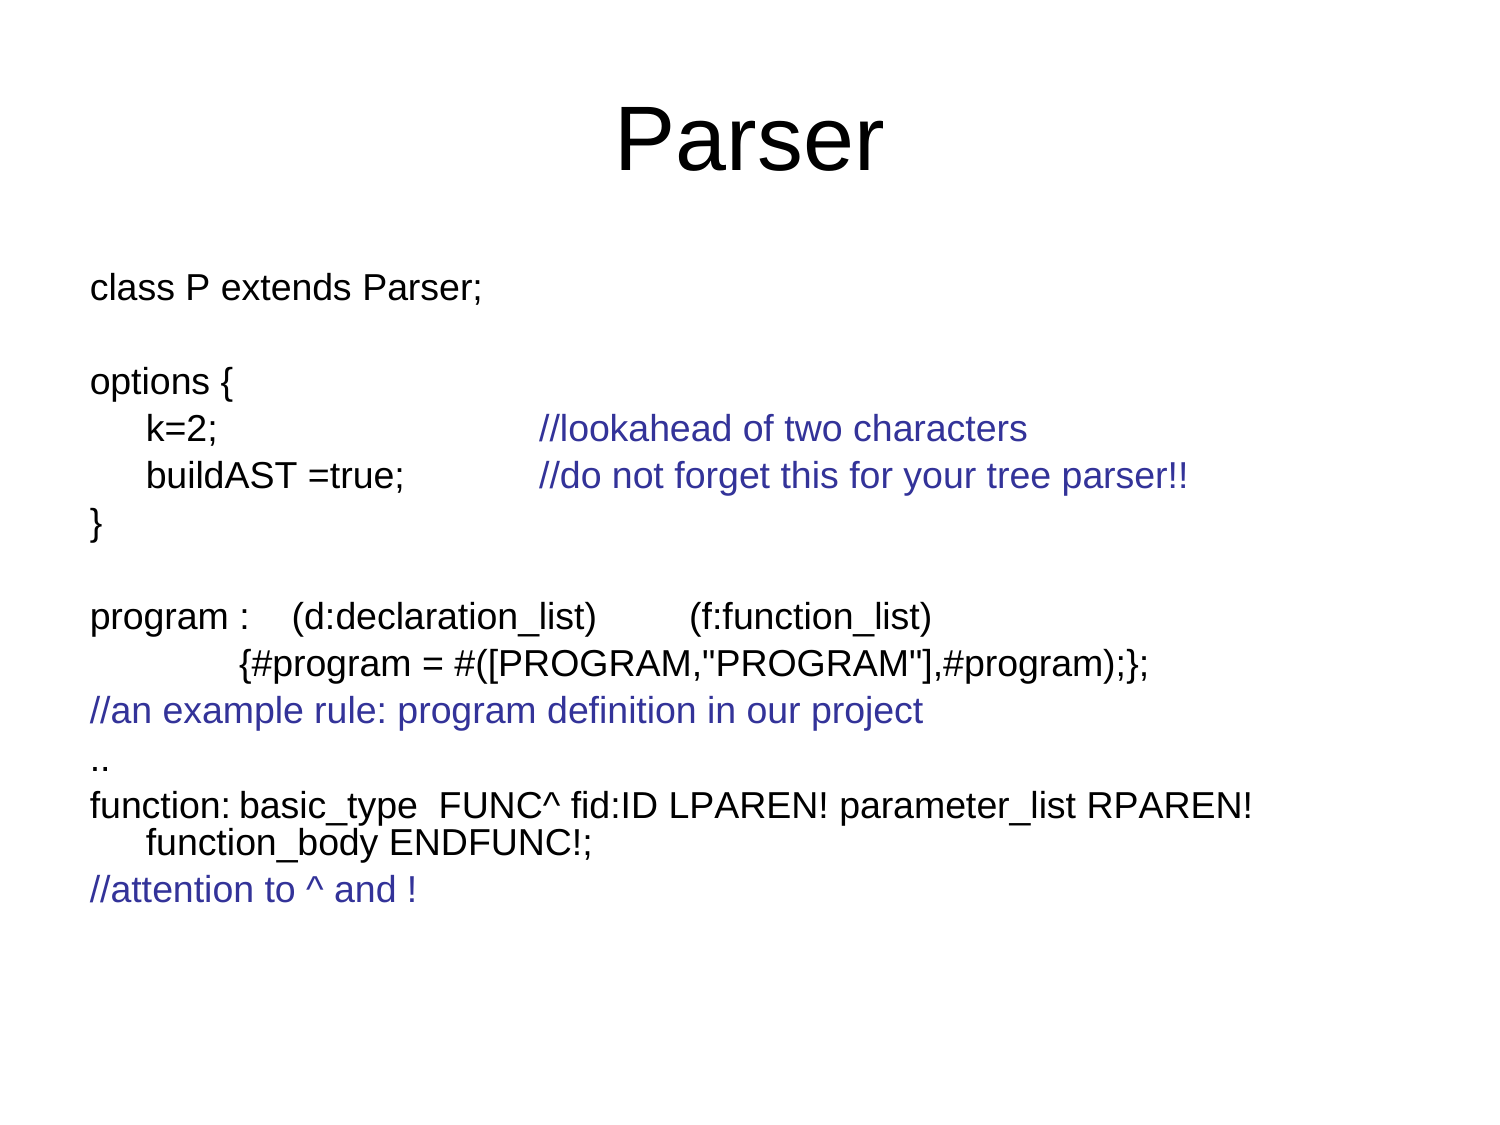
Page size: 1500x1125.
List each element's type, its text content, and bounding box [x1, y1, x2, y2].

title Parser [75, 45, 1426, 233]
list class P extends Parser; options { k=2; //lookahead of two characters buildAST =true; //do not forget this for your tree parser!! } program : (d:declaration_list) (f:function_list) {#program = #([PROGRAM,"PROGRAM"],#program);}; //an example rule: program definition in our project .. function: basic_type FUNC^ fid:ID LPAREN! parameter_list RPAREN! function_body ENDFUNC!; //attention to ^ and ! [75, 262, 1426, 1056]
